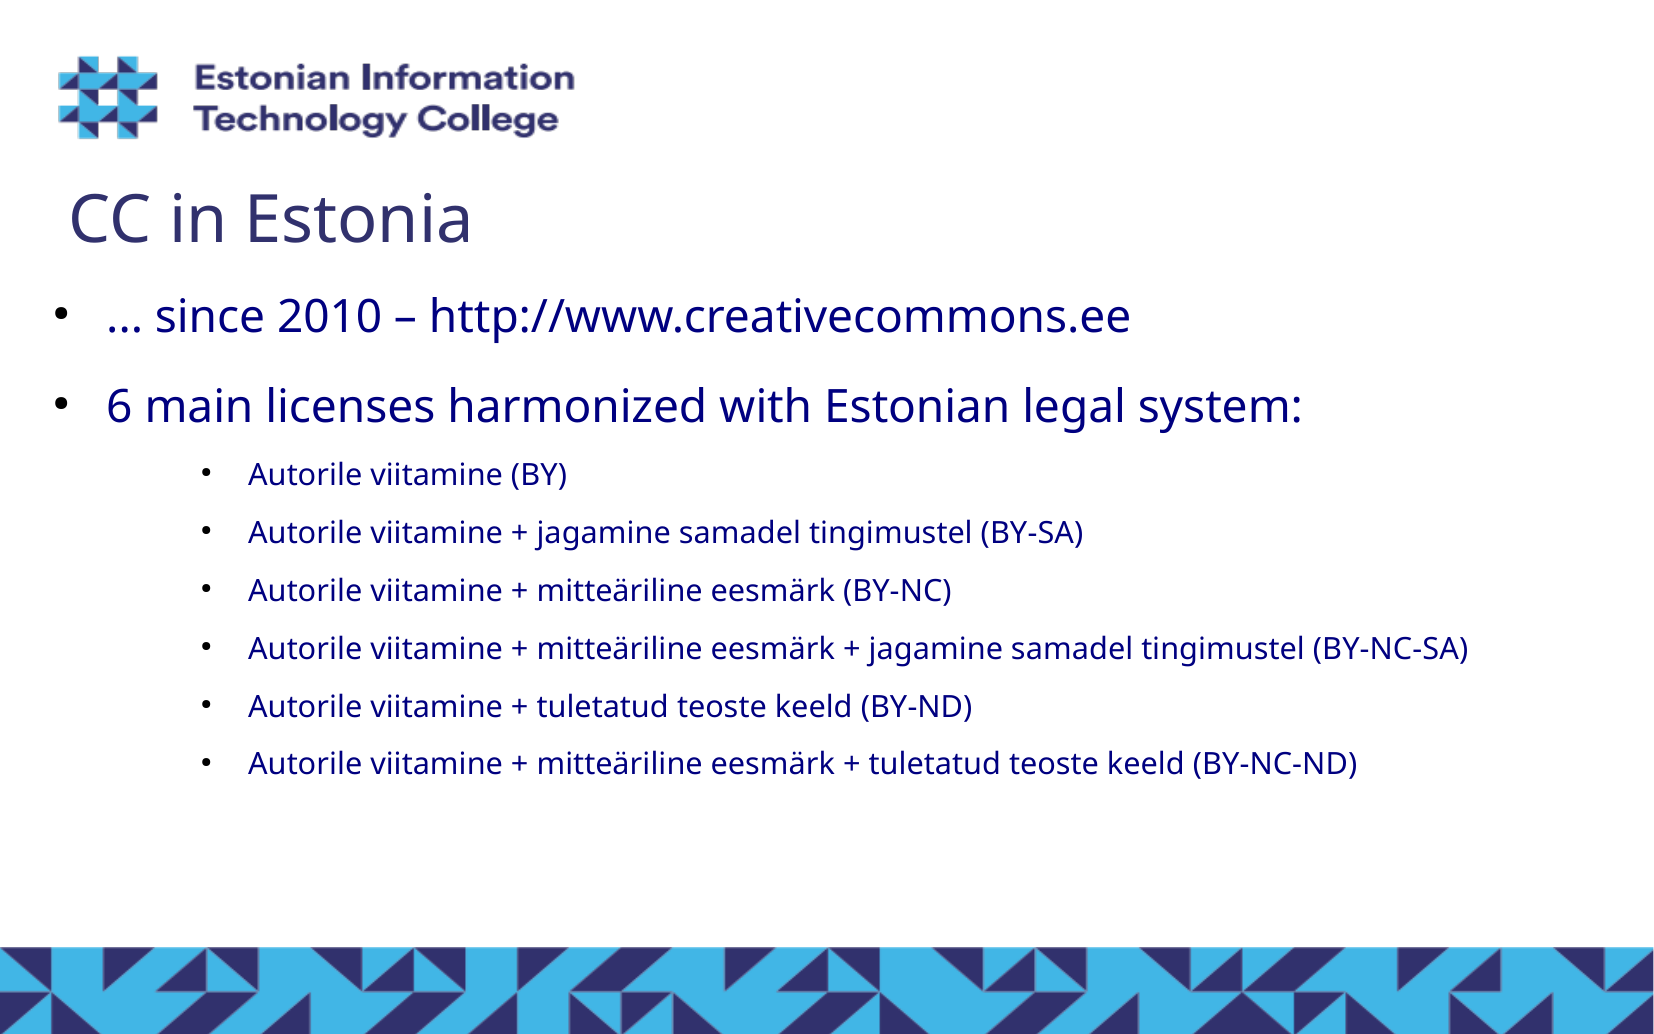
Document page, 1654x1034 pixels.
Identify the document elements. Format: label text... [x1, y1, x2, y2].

list ... since 2010 – http://www.creativecommons.ee 6 main licenses harmonized with Estonian legal system: Autorile viitamine (BY) Autorile viitamine + jagamine samadel tingimustel (BY-SA) Autorile viitamine + mitteäriline eesmärk (BY-NC) Autorile viitamine + mitteäriline eesmärk + jagamine samadel tingimustel (BY-NC-SA) Autorile viitamine + tuletatud teoste keeld (BY-ND) Autorile viitamine + mitteäriline eesmärk + tuletatud teoste keeld (BY-NC-ND) [35, 283, 1595, 936]
title CC in Estonia [68, 147, 1536, 283]
